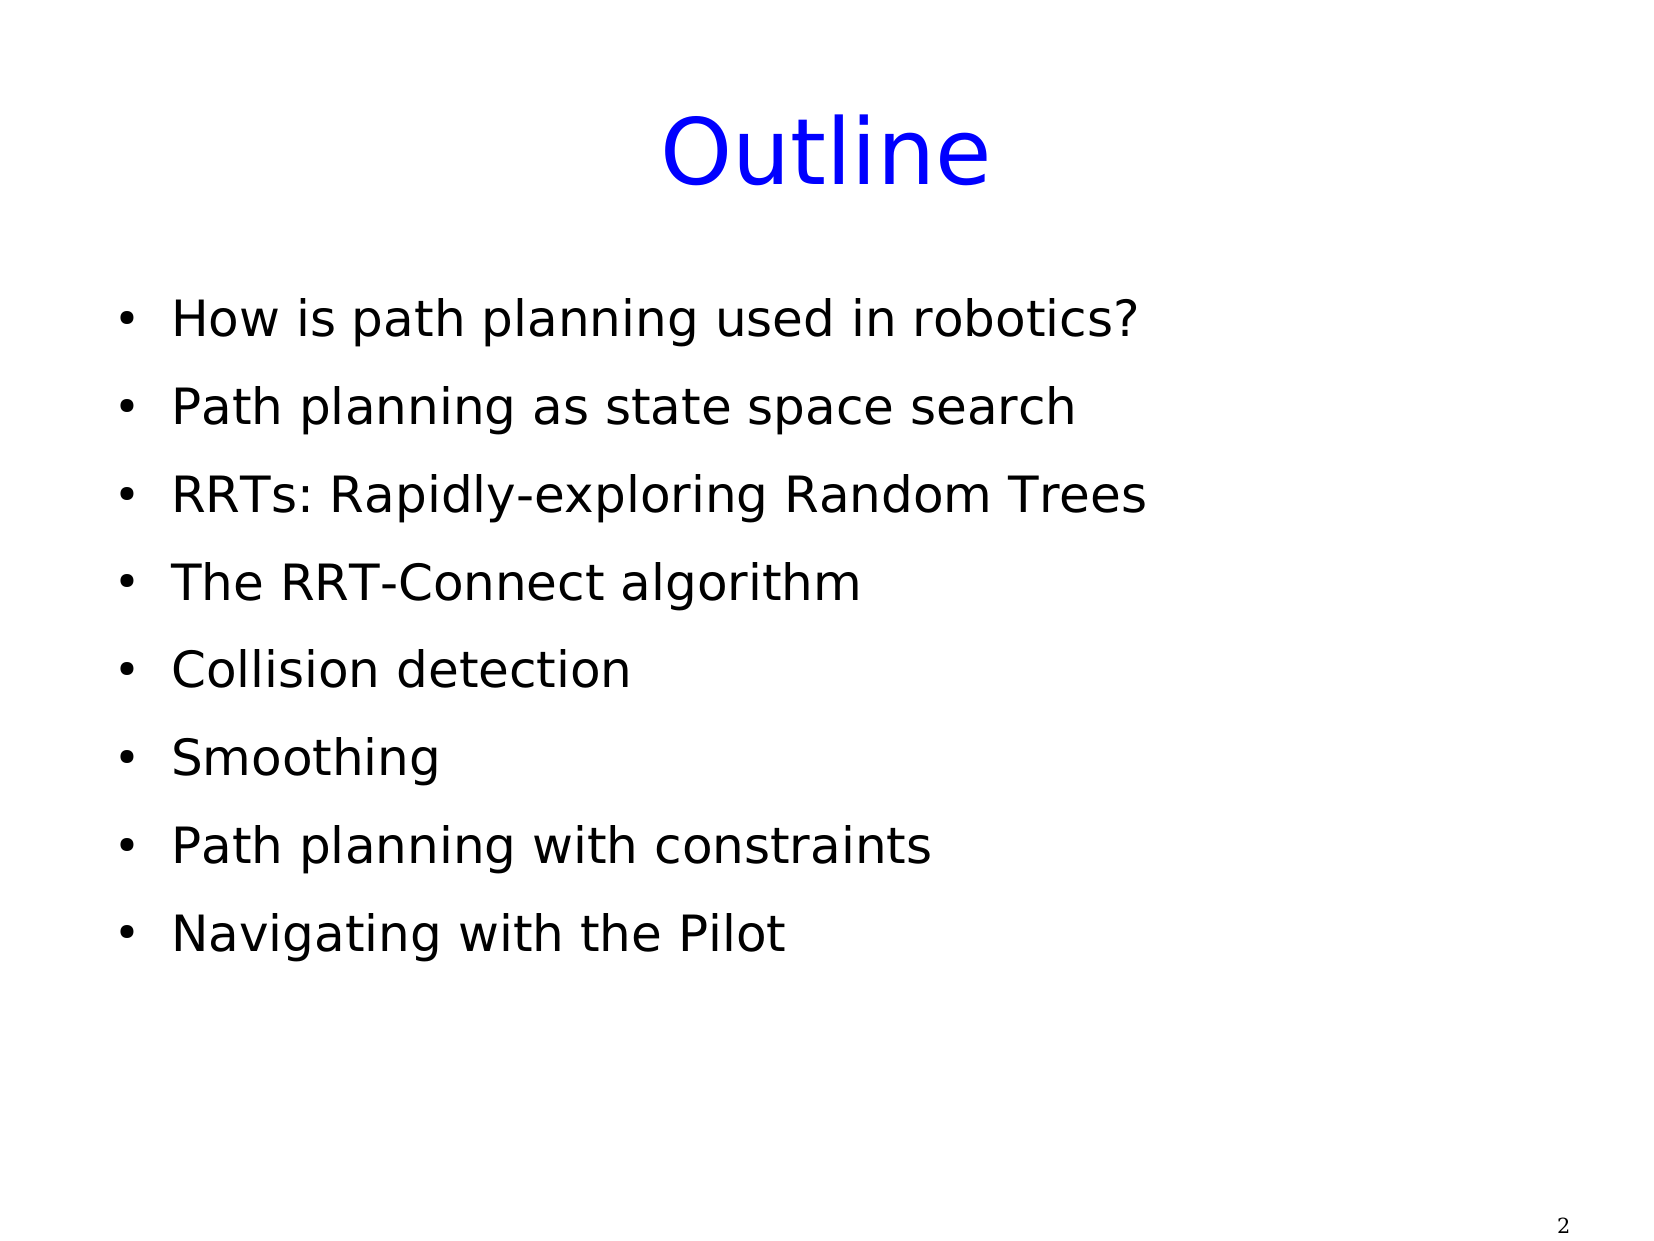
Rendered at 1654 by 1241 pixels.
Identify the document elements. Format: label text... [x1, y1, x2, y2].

list How is path planning used in robotics? Path planning as state space search RRTs: Rapidly-exploring Random Trees The RRT-Connect algorithm Collision detection Smoothing Path planning with constraints Navigating with the Pilot [82, 290, 1571, 1109]
title Outline [82, 49, 1571, 257]
